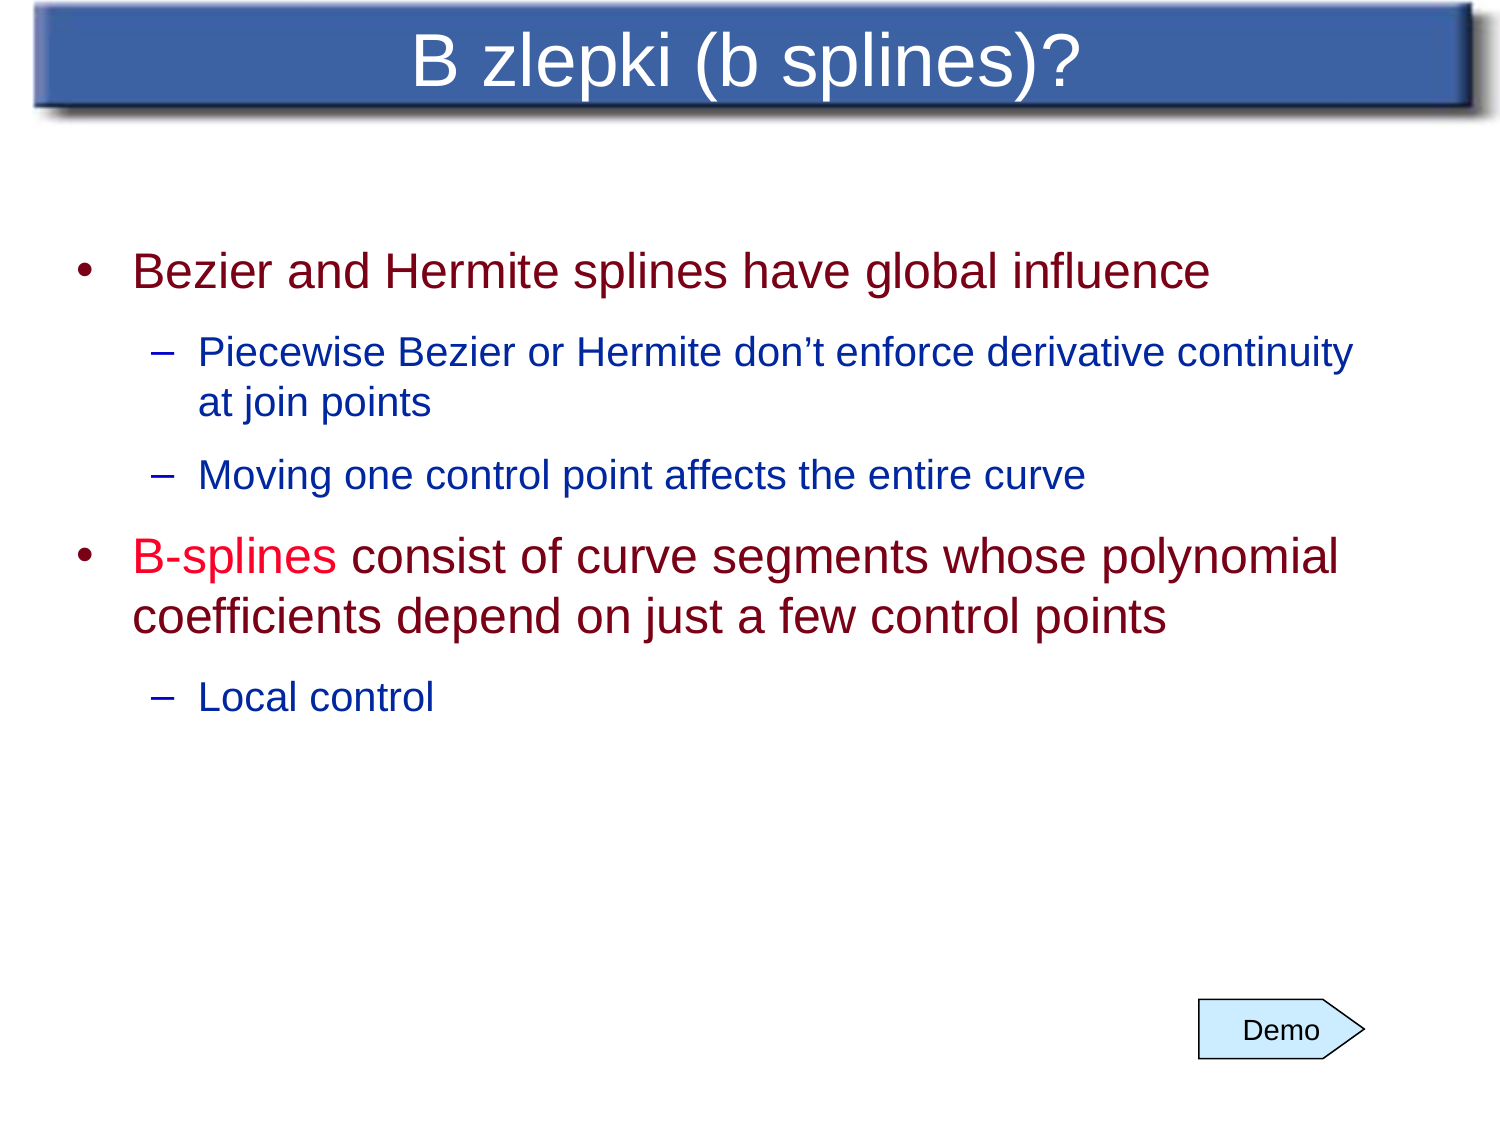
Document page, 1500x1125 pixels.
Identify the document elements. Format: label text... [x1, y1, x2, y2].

text_box Demo [1198, 999, 1365, 1059]
title B zlepki (b splines)? [0, 0, 1493, 114]
list Bezier and Hermite splines have global influence Piecewise Bezier or Hermite don’t enforce derivative continuity at join points Moving one control point affects the entire curve B-splines consist of curve segments whose polynomial coefficients depend on just a few control points Local control [61, 231, 1375, 1084]
picture [32, 0, 1500, 127]
